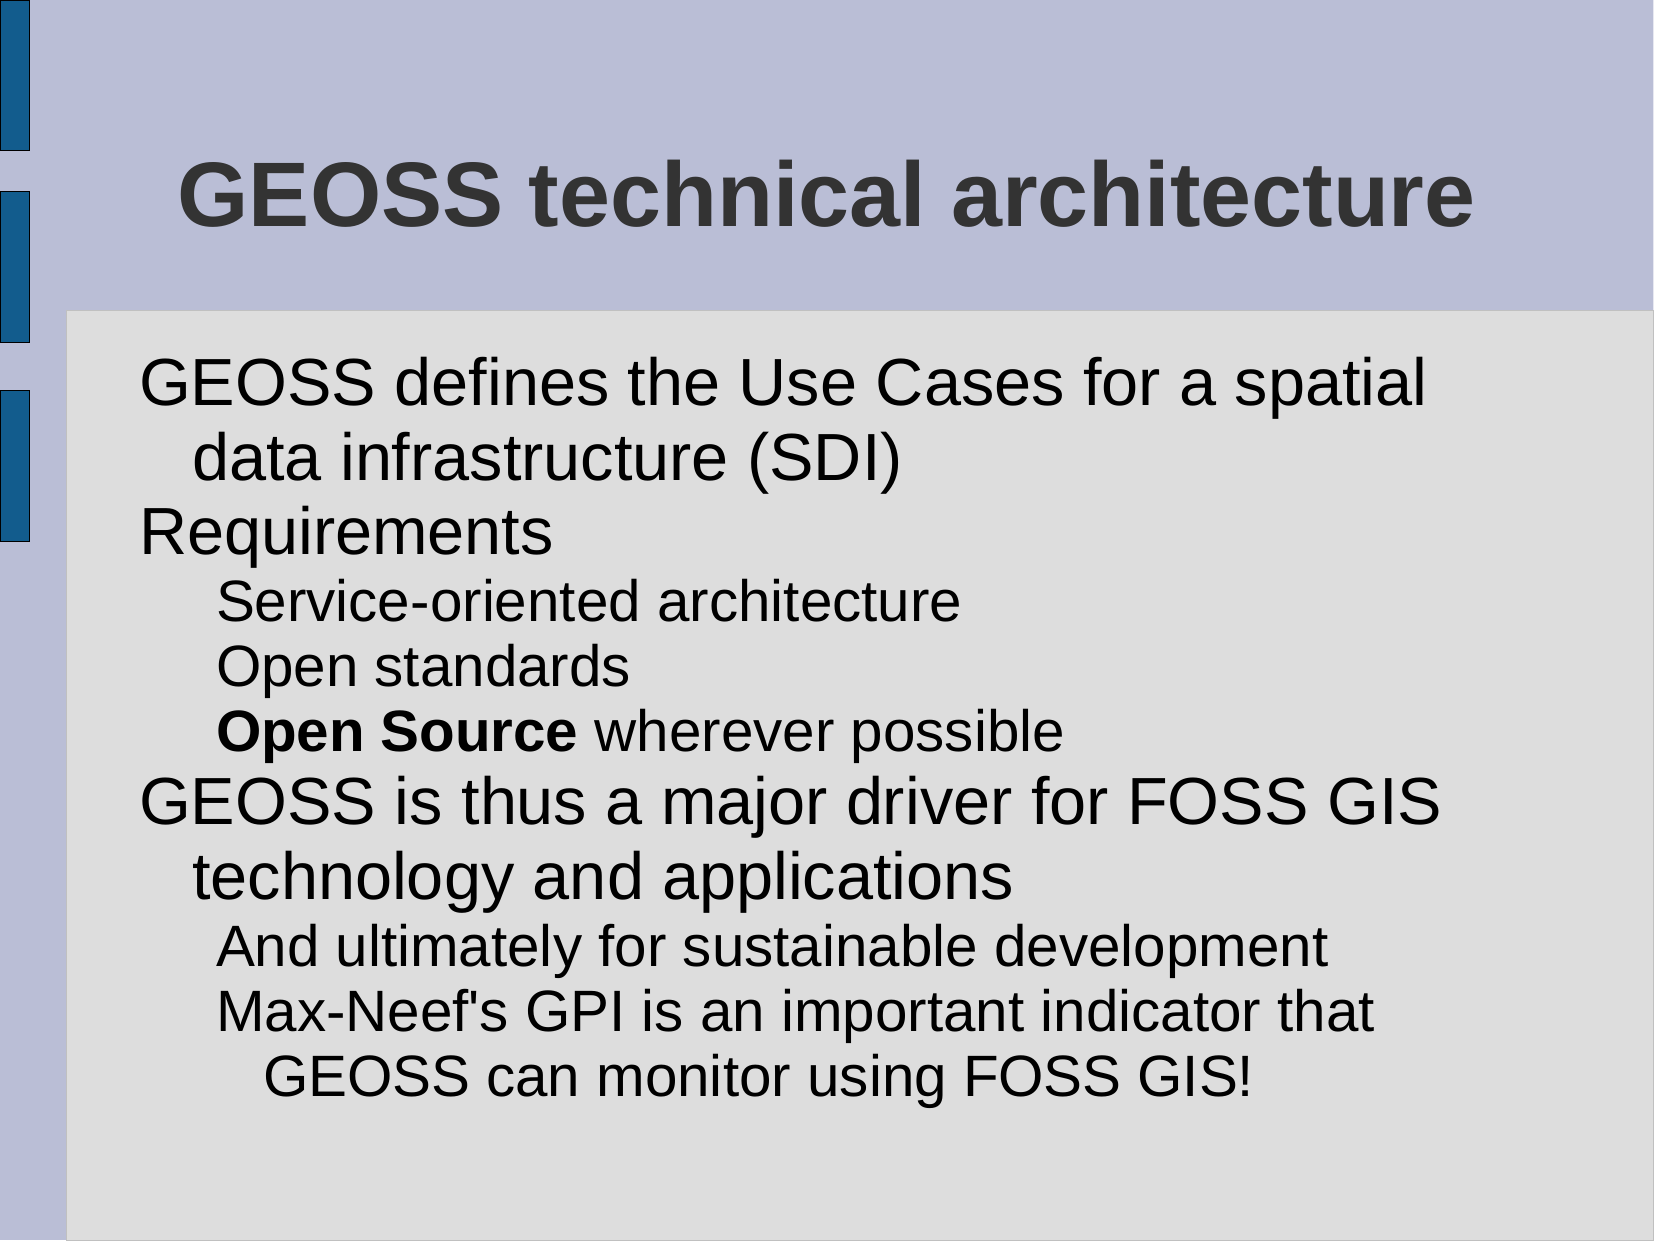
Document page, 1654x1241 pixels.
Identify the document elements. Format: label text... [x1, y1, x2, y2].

list GEOSS defines the Use Cases for a spatial data infrastructure (SDI) Requirements Service-oriented architecture Open standards Open Source wherever possible GEOSS is thus a major driver for FOSS GIS technology and applications And ultimately for sustainable development Max-Neef's GPI is an important indicator that GEOSS can monitor using FOSS GIS! [121, 344, 1534, 1127]
title GEOSS technical architecture [121, 91, 1534, 299]
